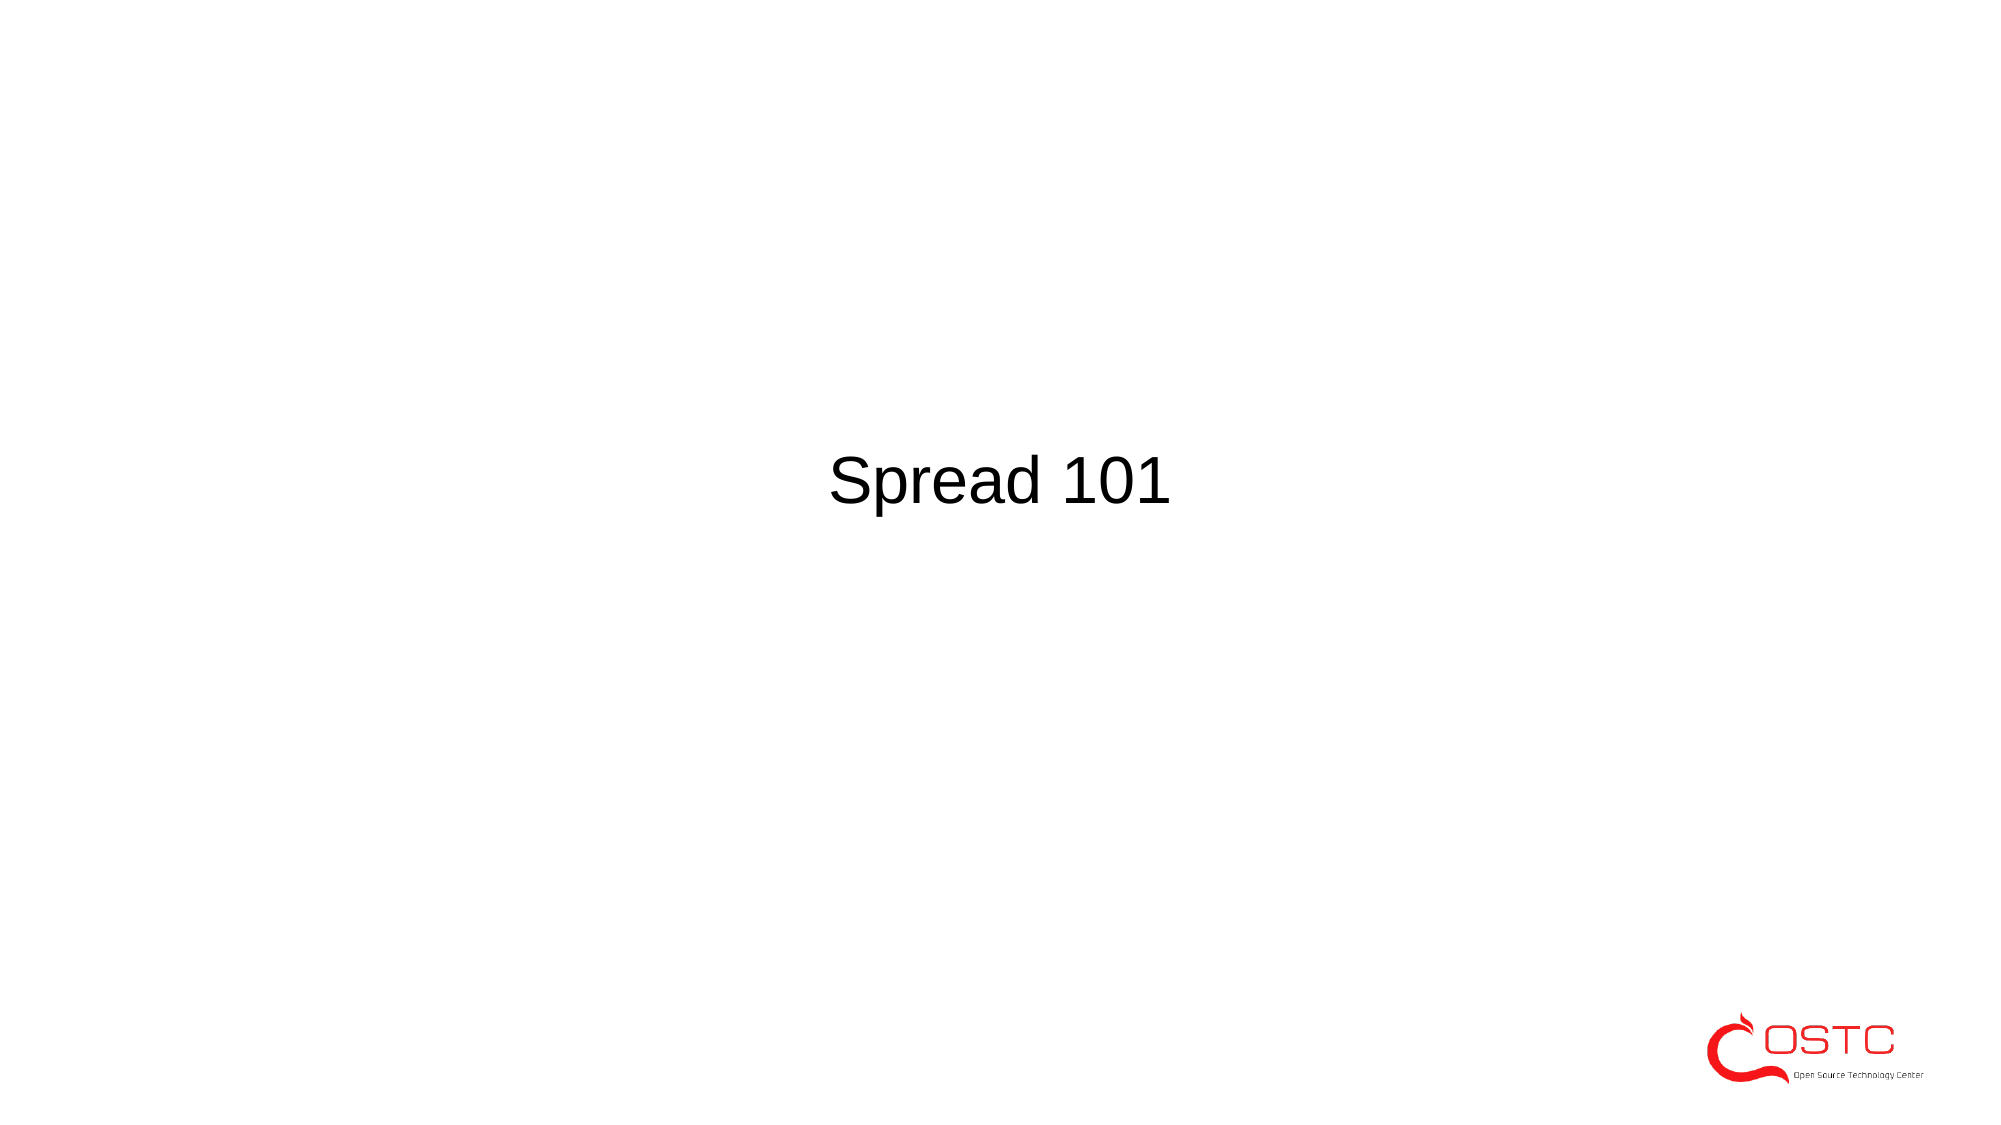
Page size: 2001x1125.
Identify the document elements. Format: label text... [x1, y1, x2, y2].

picture [1643, 933, 2001, 1125]
subtitle Spread 101 [100, 44, 1901, 916]
